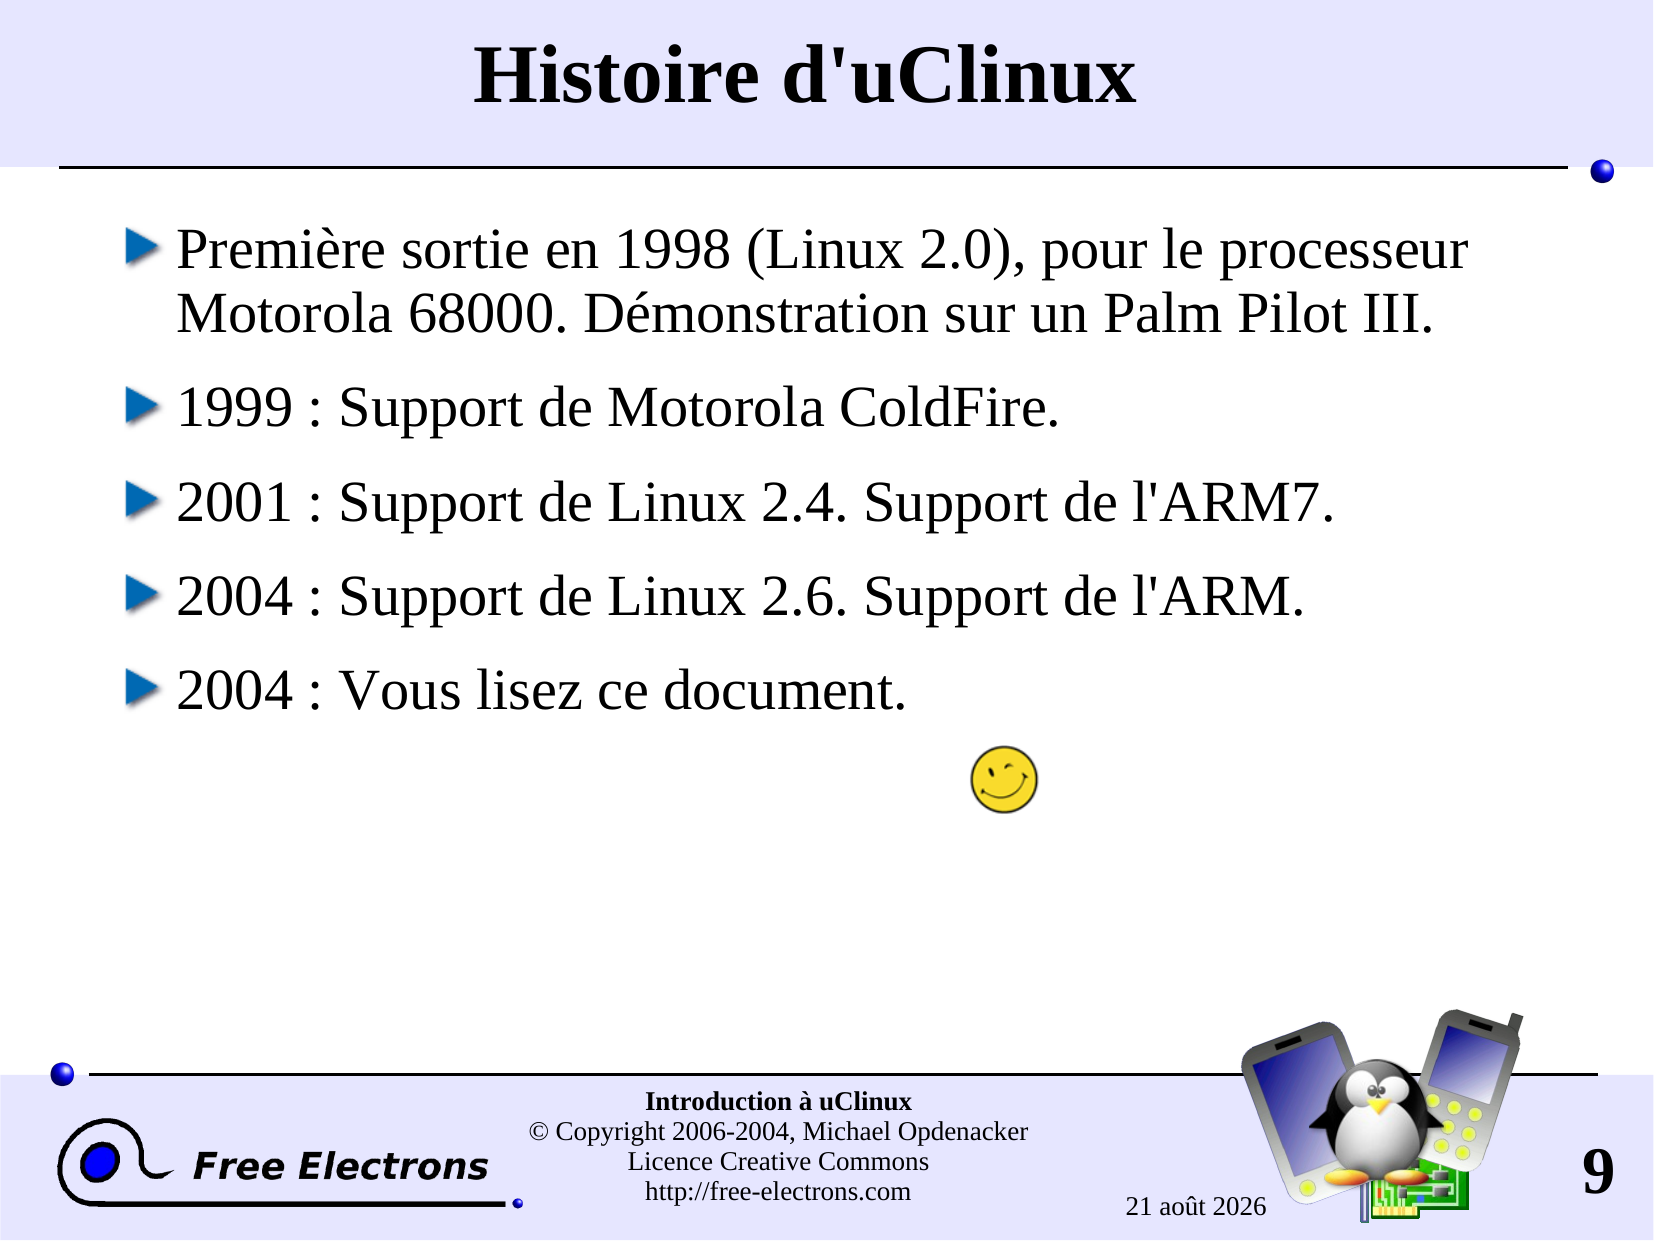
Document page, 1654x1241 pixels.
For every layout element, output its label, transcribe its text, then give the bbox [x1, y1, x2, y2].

title Histoire d'uClinux [60, 20, 1551, 130]
picture [50, 1107, 527, 1216]
picture [1231, 1007, 1538, 1241]
picture [969, 745, 1040, 815]
list Première sortie en 1998 (Linux 2.0), pour le processeur Motorola 68000. Démonstration sur un Palm Pilot III. 1999 : Support de Motorola ColdFire. 2001 : Support de Linux 2.4. Support de l'ARM7. 2004 : Support de Linux 2.6. Support de l'ARM. 2004 : Vous lisez ce document. [105, 216, 1518, 1066]
